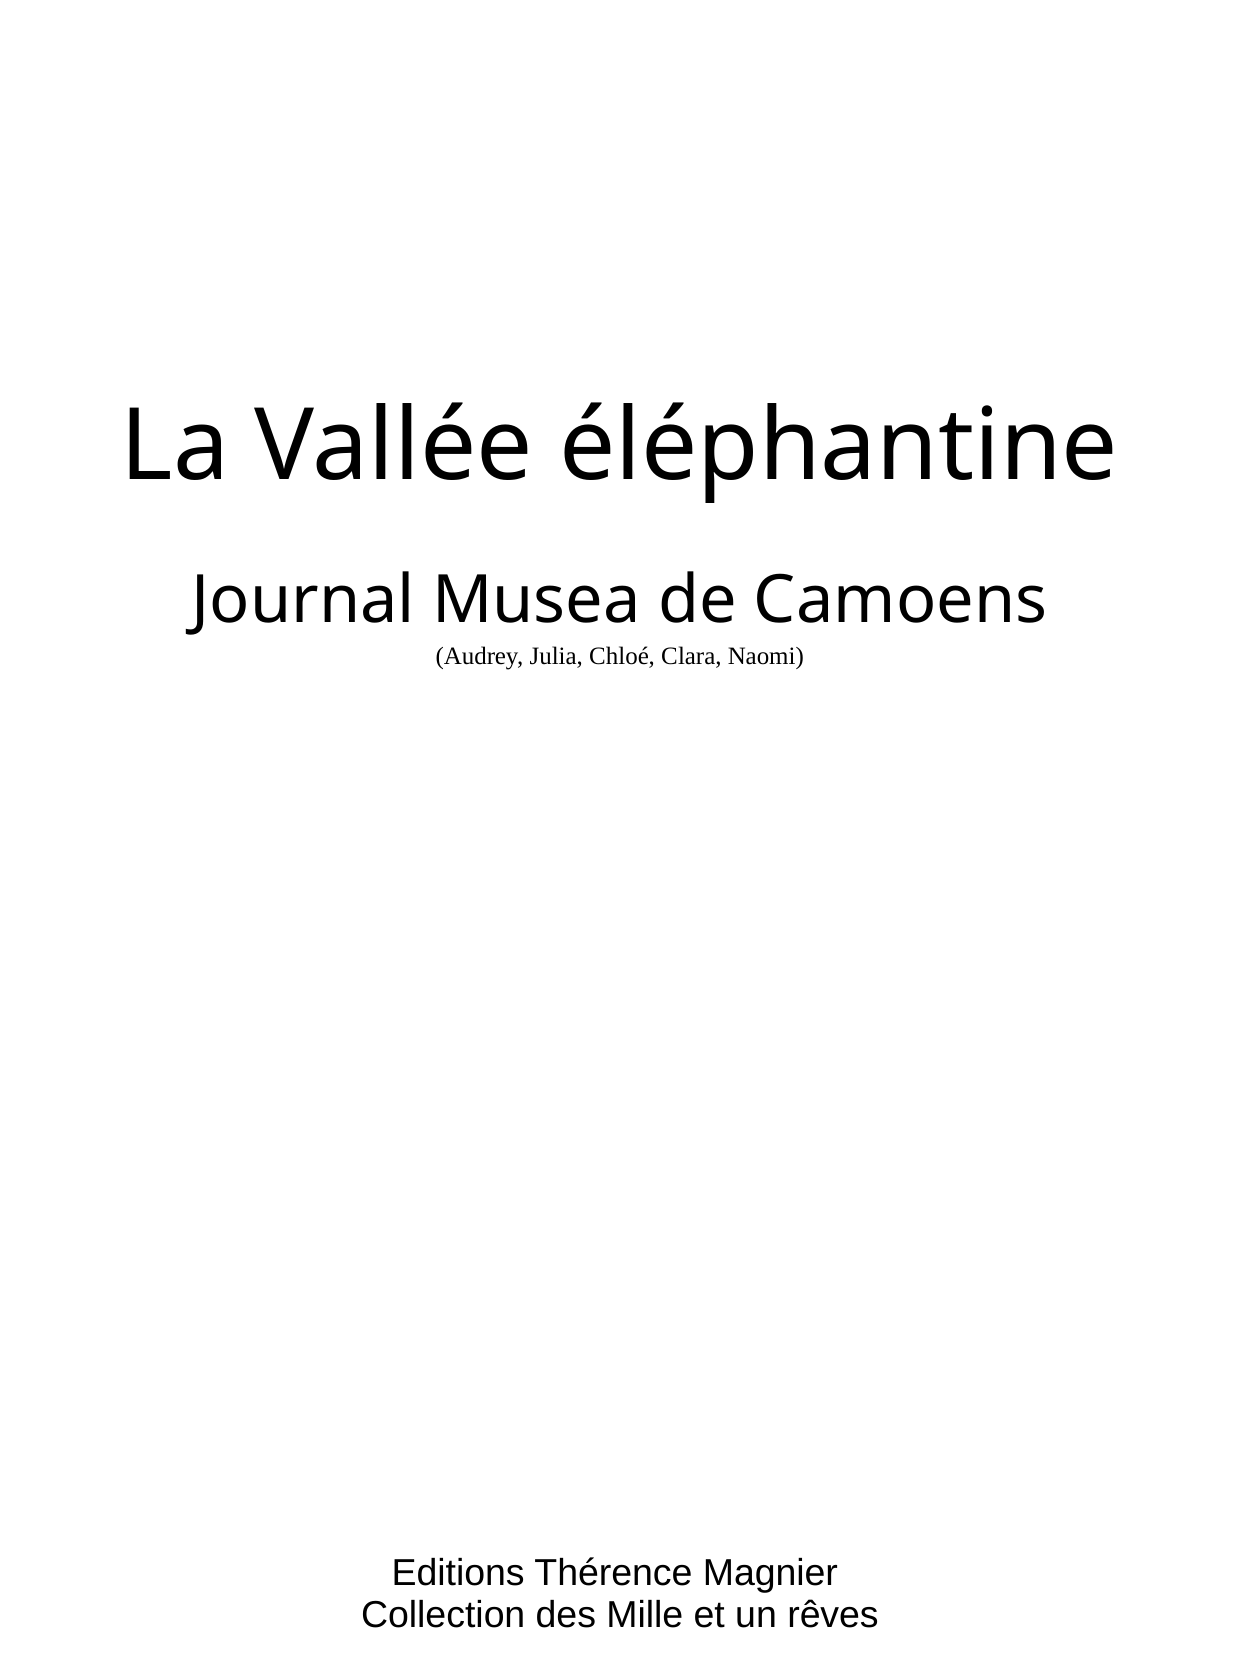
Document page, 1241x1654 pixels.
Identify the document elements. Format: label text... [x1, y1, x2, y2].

text_box La Vallée éléphantine Journal Musea de Camoens (Audrey, Julia, Chloé, Clara, Naomi) Editions Thérence Magnier Collection des Mille et un rêves [0, 29, 1241, 1654]
